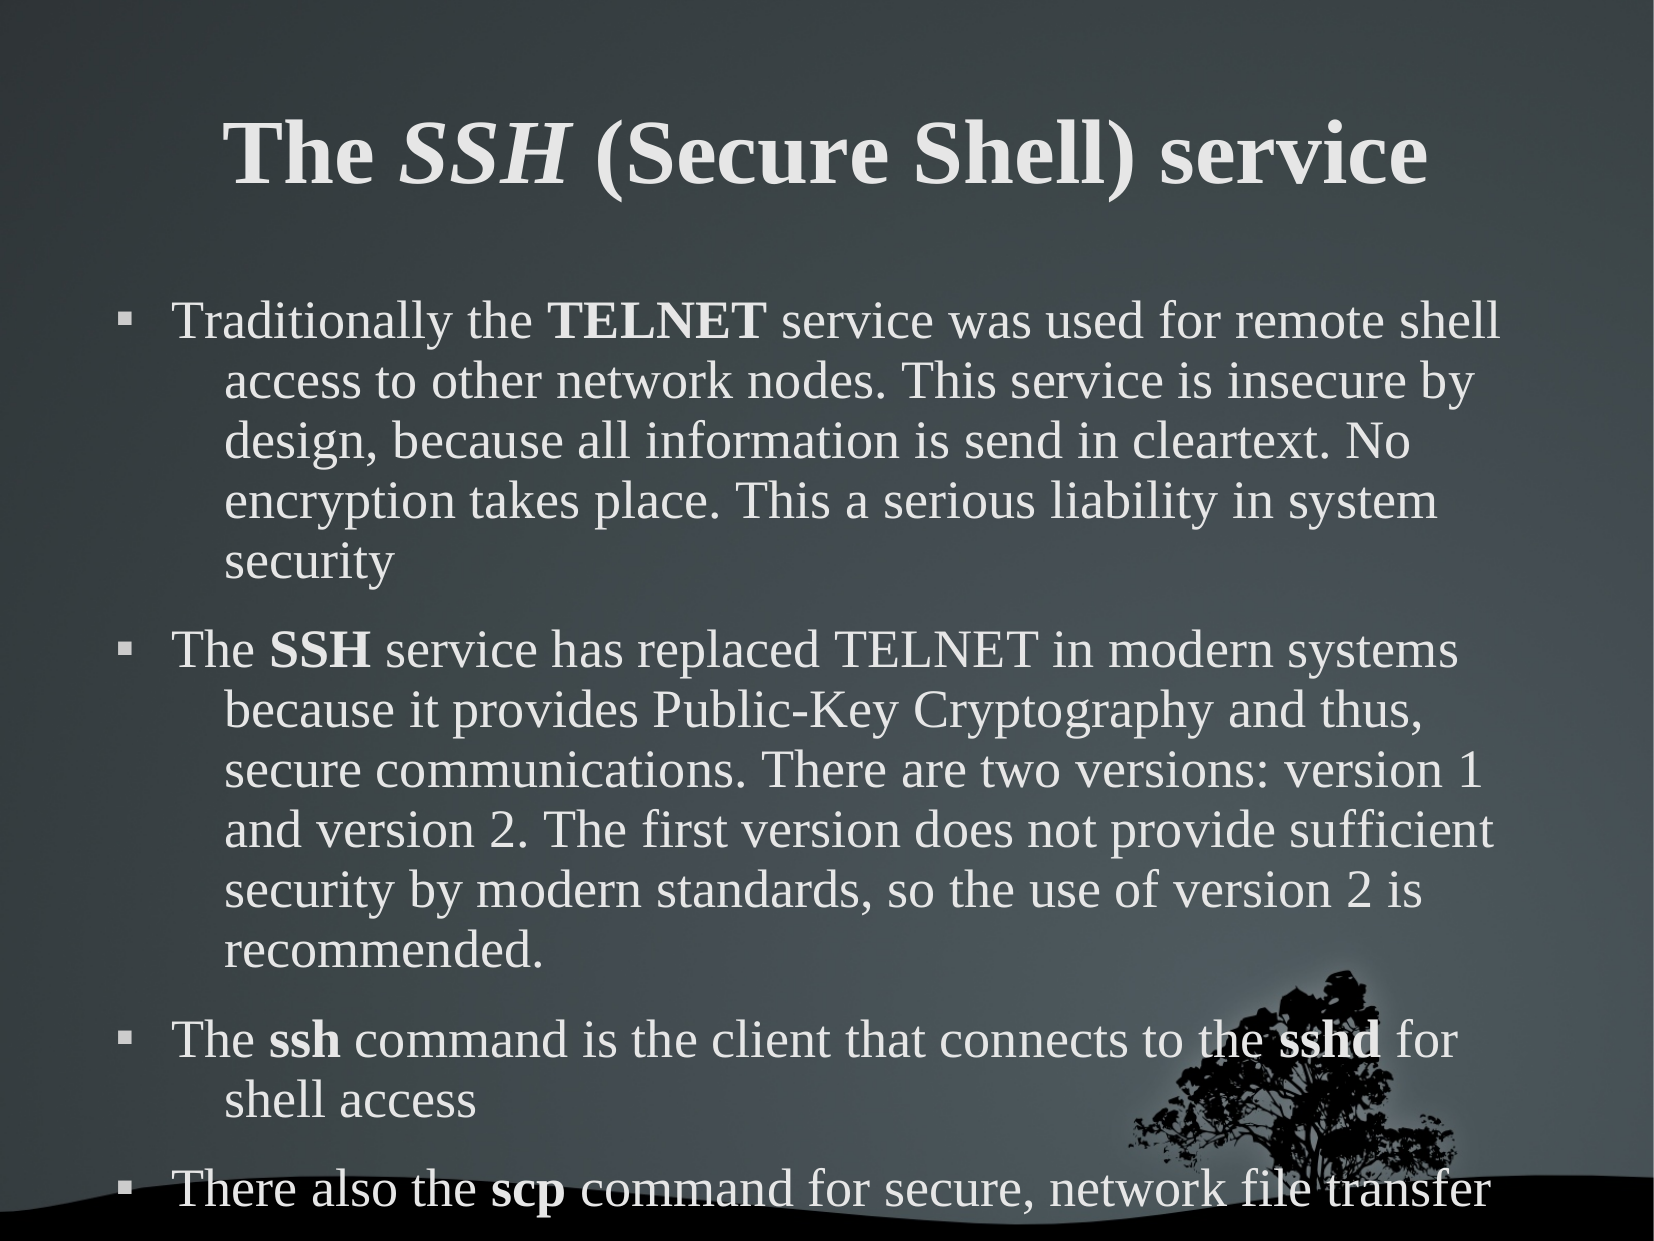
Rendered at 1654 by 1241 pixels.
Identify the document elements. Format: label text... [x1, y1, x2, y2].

picture [0, 0, 1654, 1241]
title The SSH (Secure Shell) service [82, 49, 1571, 257]
list Traditionally the TELNET service was used for remote shell access to other network nodes. This service is insecure by design, because all information is send in cleartext. No encryption takes place. This a serious liability in system security The SSH service has replaced TELNET in modern systems because it provides Public-Key Cryptography and thus, secure communications. There are two versions: version 1 and version 2. The first version does not provide sufficient security by modern standards, so the use of version 2 is recommended. The ssh command is the client that connects to the sshd for shell access There also the scp command for secure, network file transfer [82, 290, 1571, 1184]
